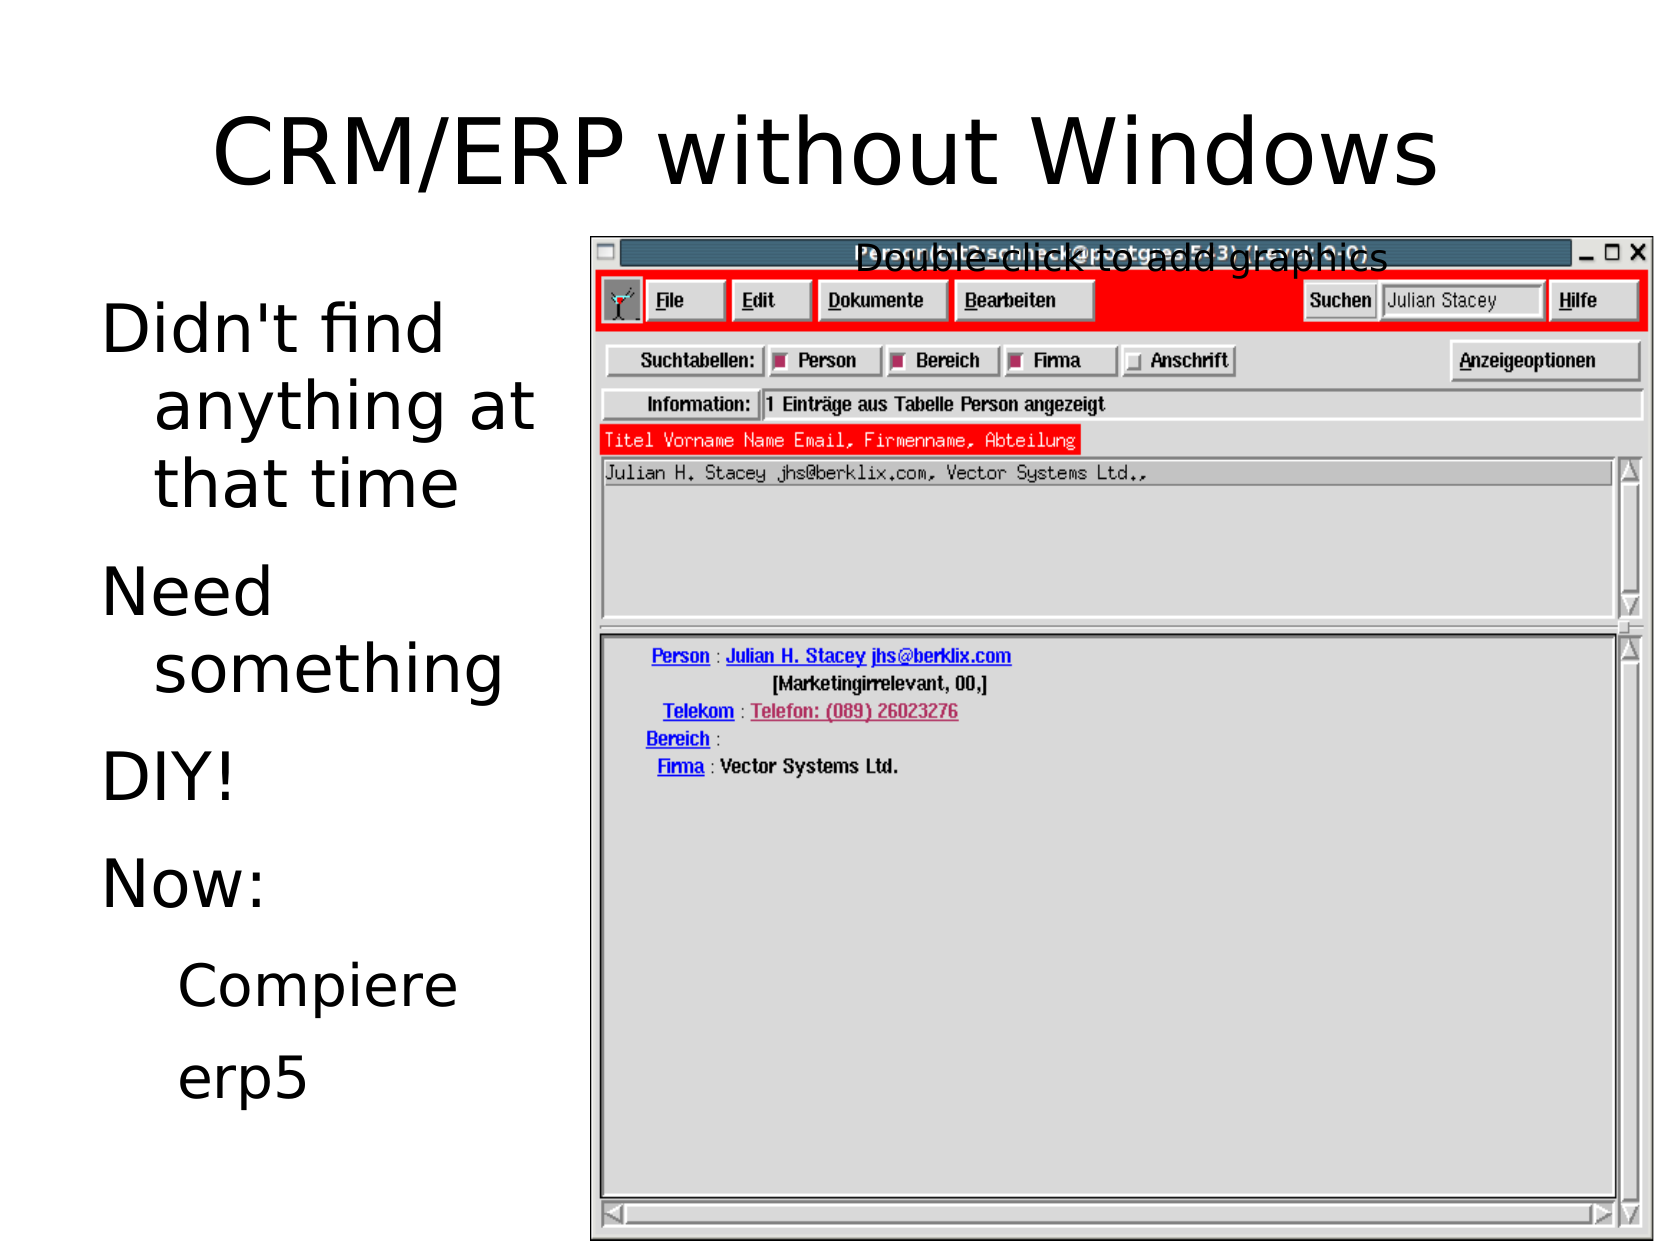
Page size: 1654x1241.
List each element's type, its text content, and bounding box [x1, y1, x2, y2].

title CRM/ERP without Windows [82, 49, 1571, 257]
picture [590, 236, 1654, 1241]
list Didn't find anything at that time Need something DIY! Now: Compiere erp5 [82, 290, 590, 1112]
